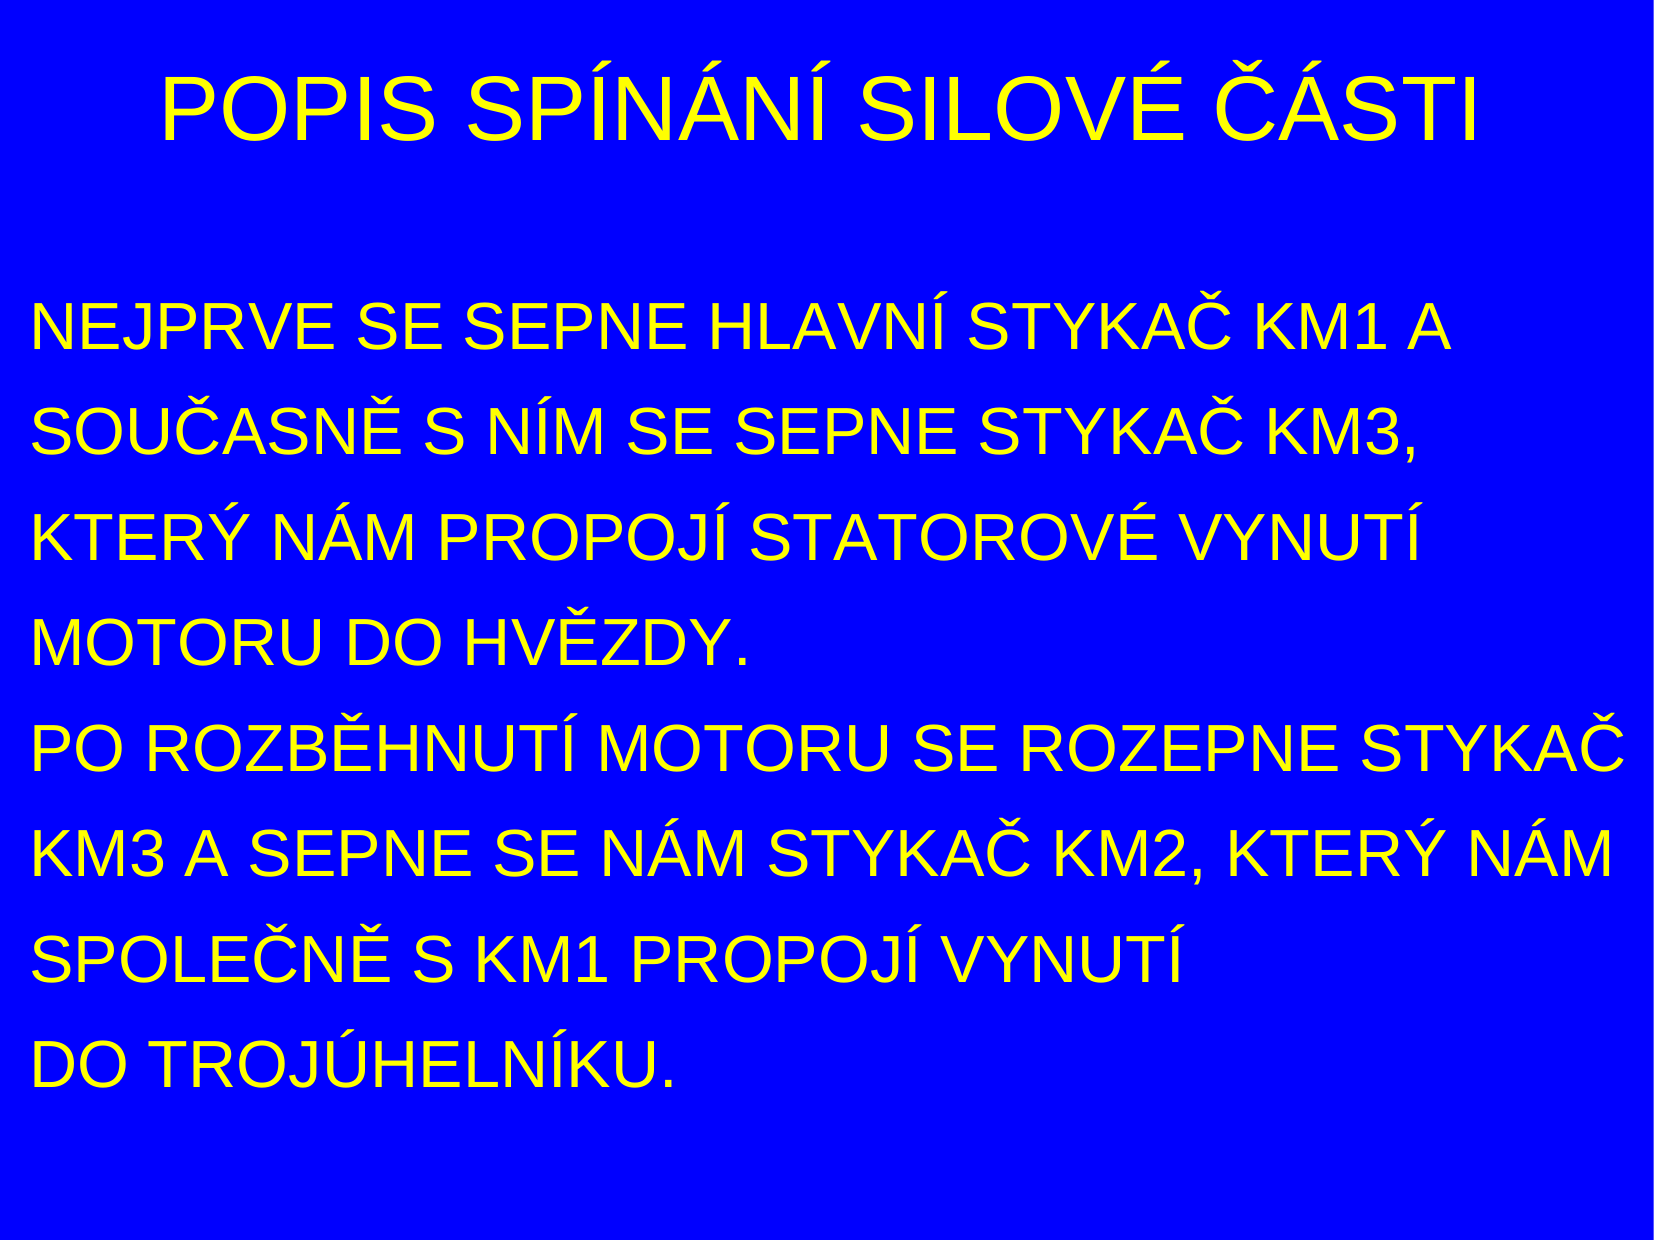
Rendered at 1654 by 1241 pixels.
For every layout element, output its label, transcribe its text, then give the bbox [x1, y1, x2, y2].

subtitle NEJPRVE SE SEPNE HLAVNÍ STYKAČ KM1 A SOUČASNĚ S NÍM SE SEPNE STYKAČ KM3, KTERÝ NÁM PROPOJÍ STATOROVÉ VYNUTÍ MOTORU DO HVĚZDY. PO ROZBĚHNUTÍ MOTORU SE ROZEPNE STYKAČ KM3 A SEPNE SE NÁM STYKAČ KM2, KTERÝ NÁM SPOLEČNĚ S KM1 PROPOJÍ VYNUTÍ DO TROJÚHELNÍKU. [29, 254, 1654, 1182]
title POPIS SPÍNÁNÍ SILOVÉ ČÁSTI [78, 0, 1566, 207]
